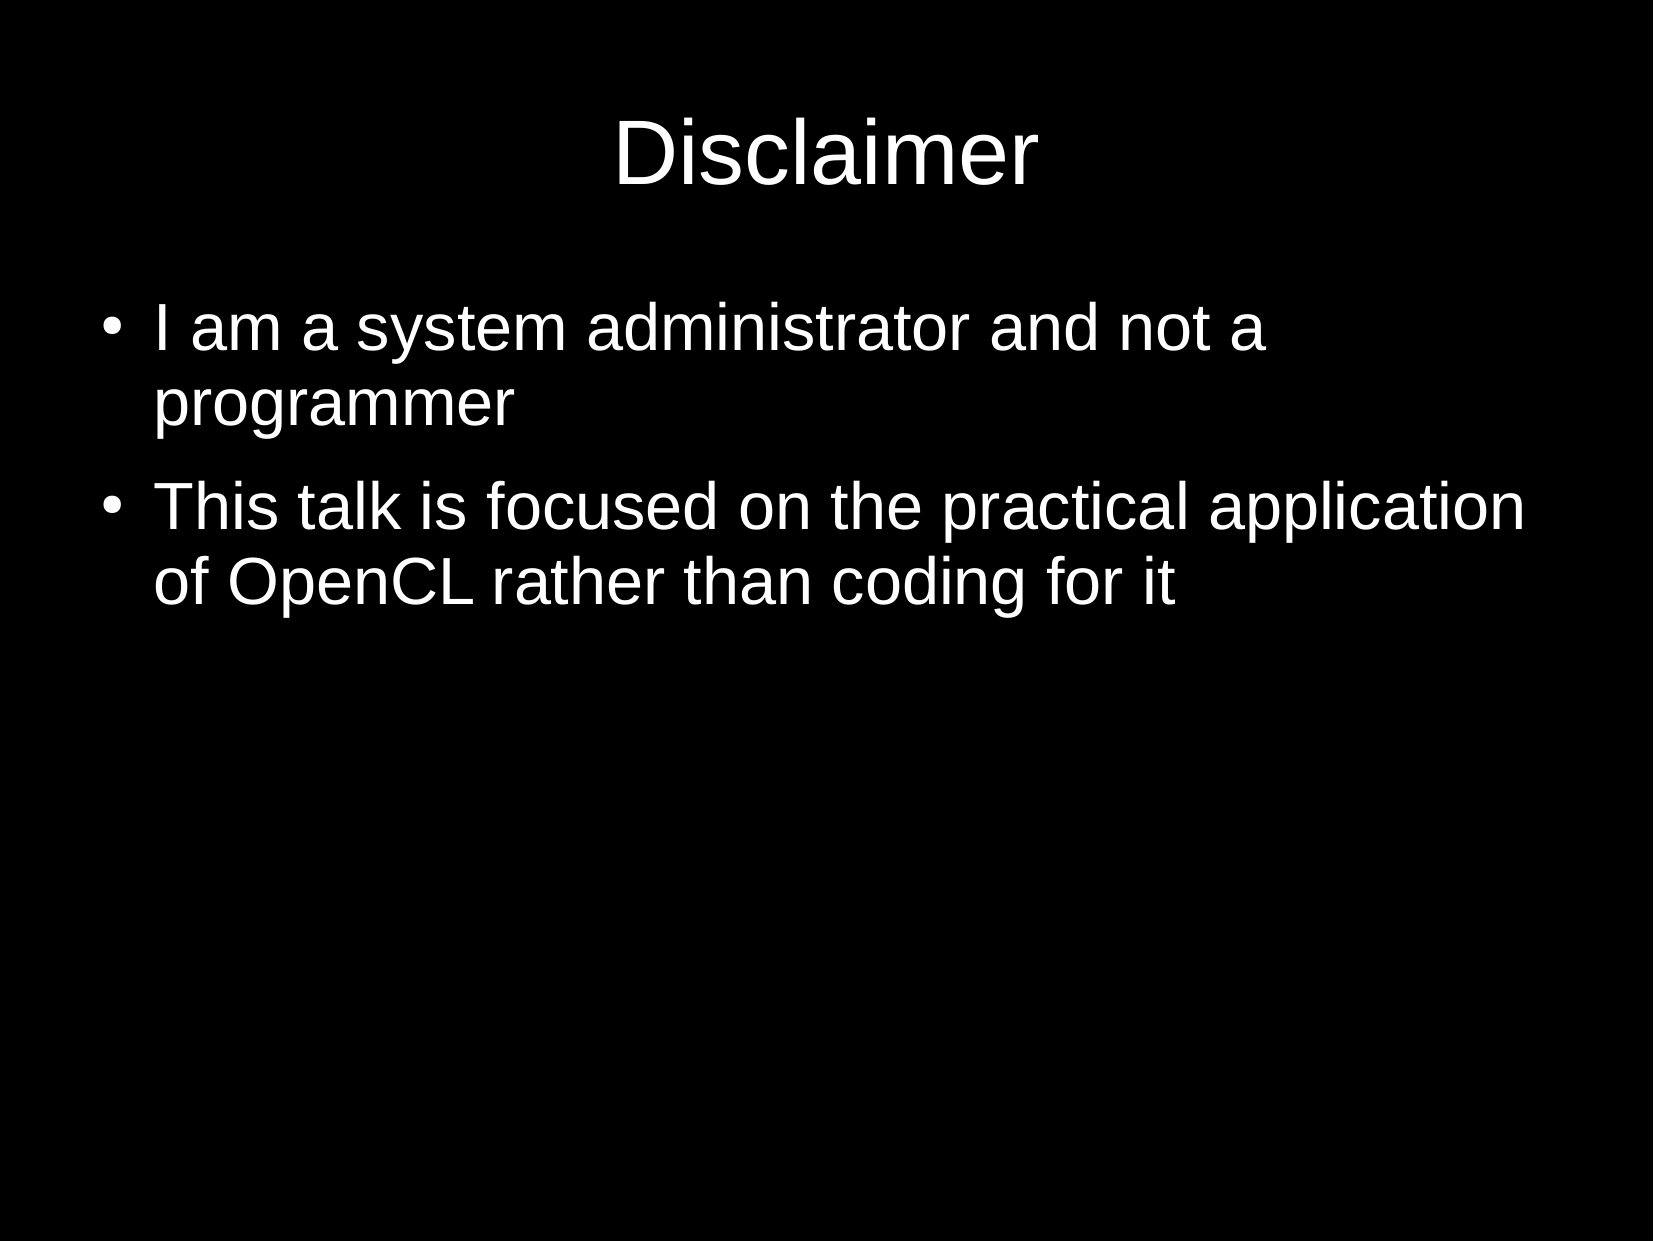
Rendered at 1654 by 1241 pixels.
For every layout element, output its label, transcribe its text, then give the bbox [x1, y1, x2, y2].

title Disclaimer [82, 49, 1571, 257]
list I am a system administrator and not a programmer This talk is focused on the practical application of OpenCL rather than coding for it [82, 290, 1571, 1010]
